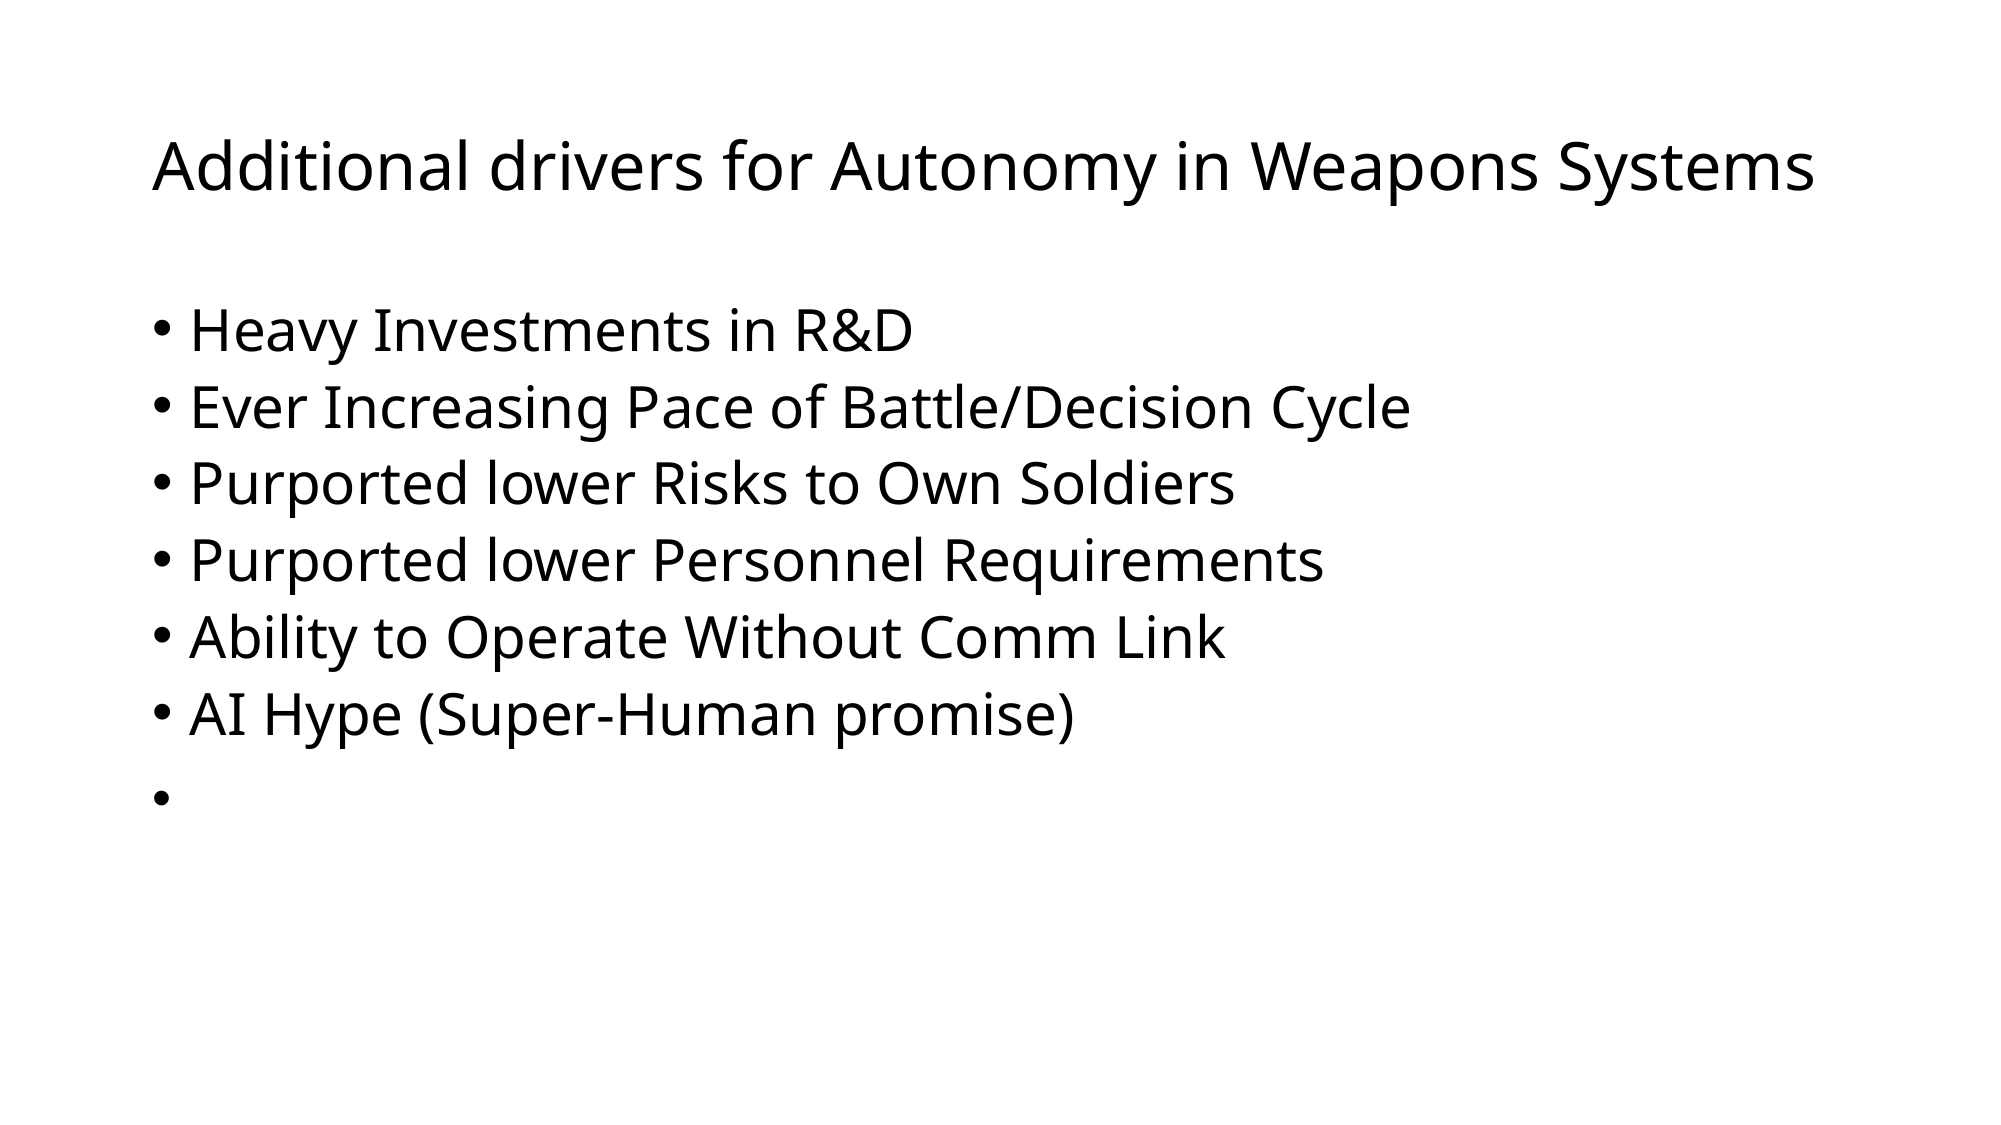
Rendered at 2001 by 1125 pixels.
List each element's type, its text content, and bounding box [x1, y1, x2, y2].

list Heavy Investments in R&D Ever Increasing Pace of Battle/Decision Cycle Purported lower Risks to Own Soldiers Purported lower Personnel Requirements Ability to Operate Without Comm Link AI Hype (Super-Human promise) [137, 299, 1863, 1014]
title Additional drivers for Autonomy in Weapons Systems [137, 59, 1863, 278]
